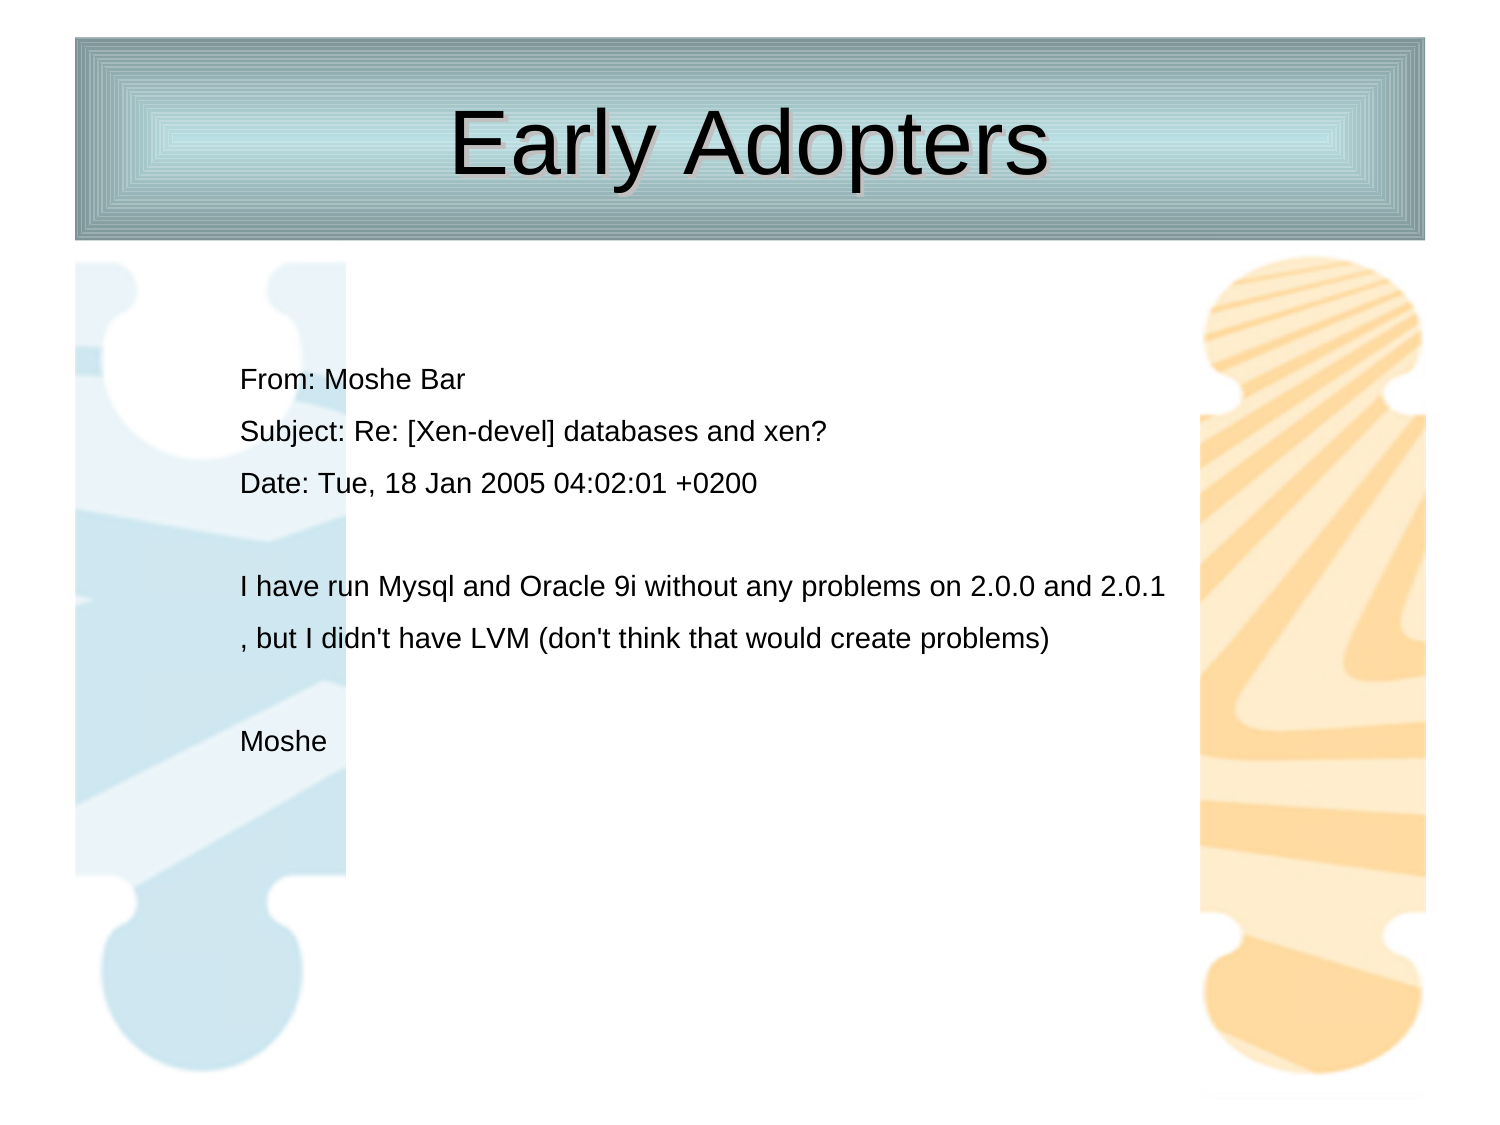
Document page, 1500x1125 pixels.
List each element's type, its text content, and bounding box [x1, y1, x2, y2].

title Early Adopters [75, 37, 1426, 241]
list From: Moshe Bar Subject: Re: [Xen-devel] databases and xen? Date: Tue, 18 Jan 2005 04:02:01 +0200 I have run Mysql and Oracle 9i without any problems on 2.0.0 and 2.0.1 , but I didn't have LVM (don't think that would create problems) Moshe [225, 304, 1476, 1125]
picture [75, 241, 346, 1100]
picture [1200, 241, 1426, 304]
